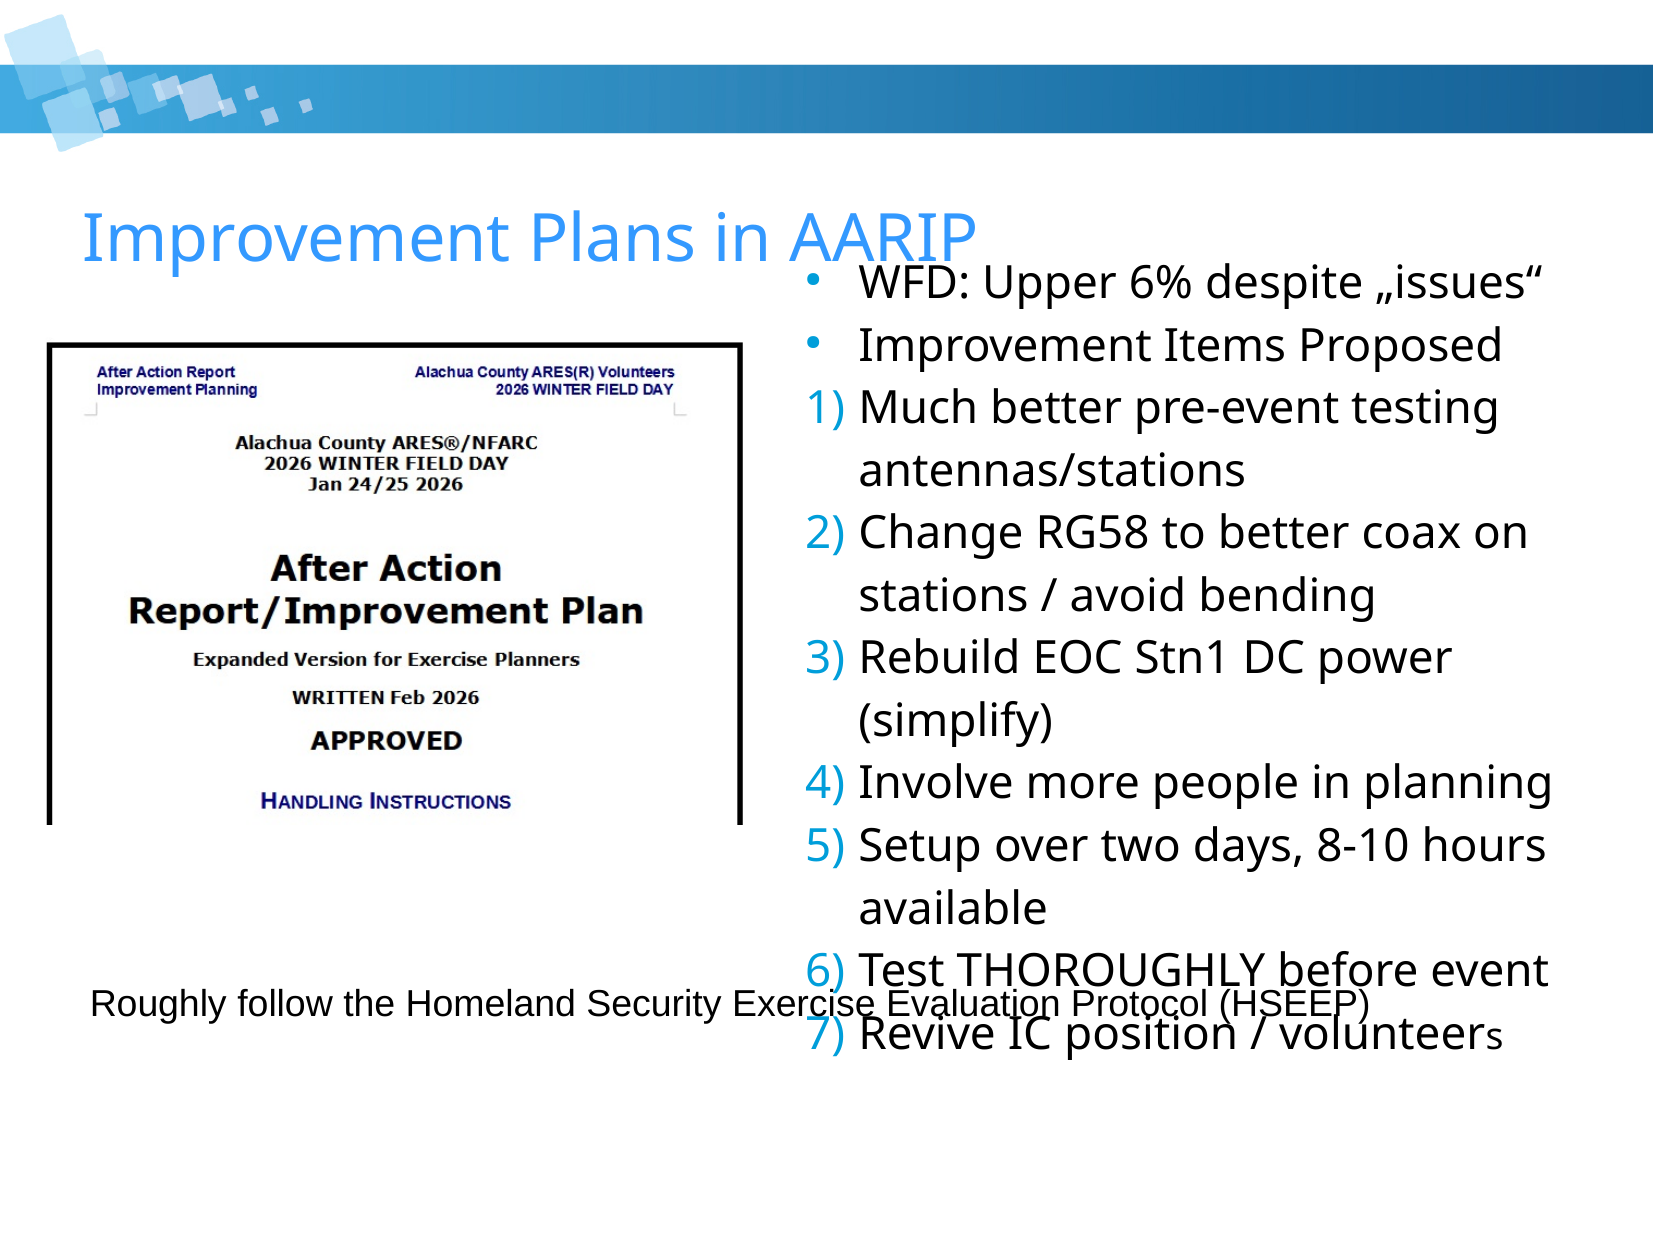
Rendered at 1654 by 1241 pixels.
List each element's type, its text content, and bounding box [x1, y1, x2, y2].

text_box Roughly follow the Homeland Security Exercise Evaluation Protocol (HSEEP) [75, 975, 1386, 1032]
title Improvement Plans in AARIP [82, 132, 1571, 340]
picture [0, 0, 1653, 1238]
list WFD: Upper 6% despite „issues“ Improvement Items Proposed Much better pre-event testing antennas/stations Change RG58 to better coax on stations / avoid bending Rebuild EOC Stn1 DC power (simplify) Involve more people in planning Setup over two days, 8-10 hours available Test THOROUGHLY before event Revive IC position / volunteers [787, 249, 1613, 1040]
